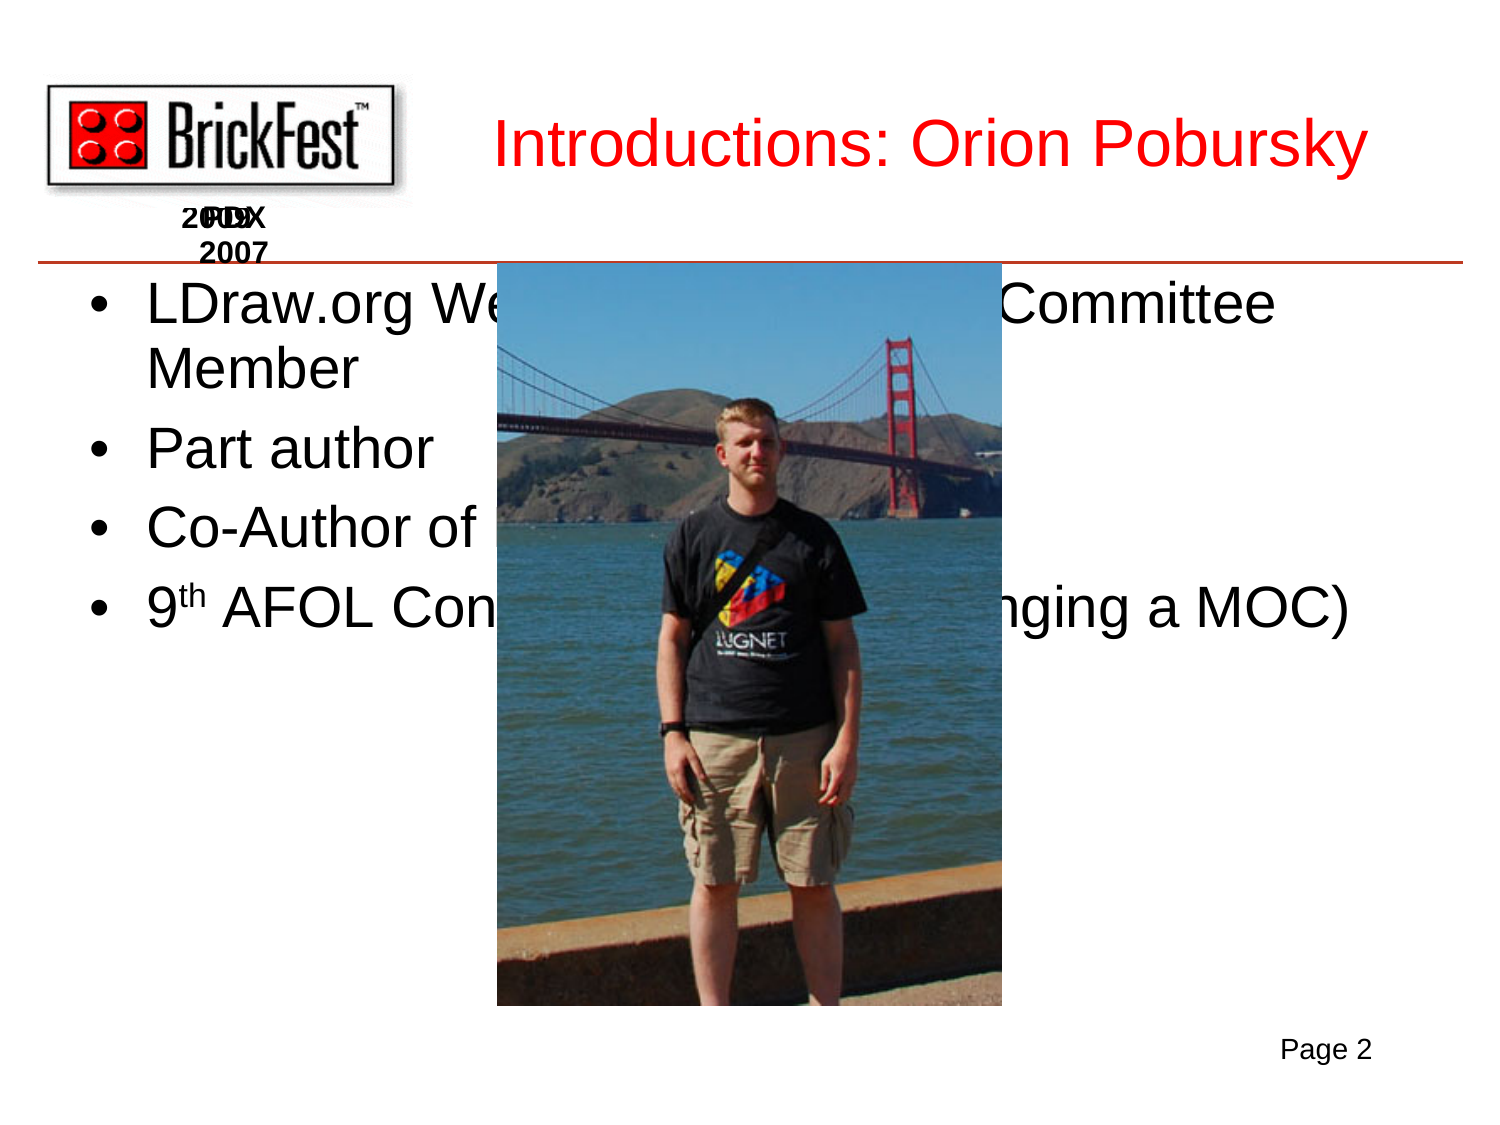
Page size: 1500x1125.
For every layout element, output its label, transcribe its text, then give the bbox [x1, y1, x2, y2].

title Introductions: Orion Pobursky [412, 38, 1450, 250]
text_box PDX 2007 [148, 192, 321, 278]
list LDraw.org Webmaster, Steering Committee Member Part author Co-Author of LDraw Design Pad 9th AFOL Convention (without bringing a MOC) [75, 263, 734, 1022]
picture [35, 74, 412, 208]
picture [498, 263, 1348, 1006]
